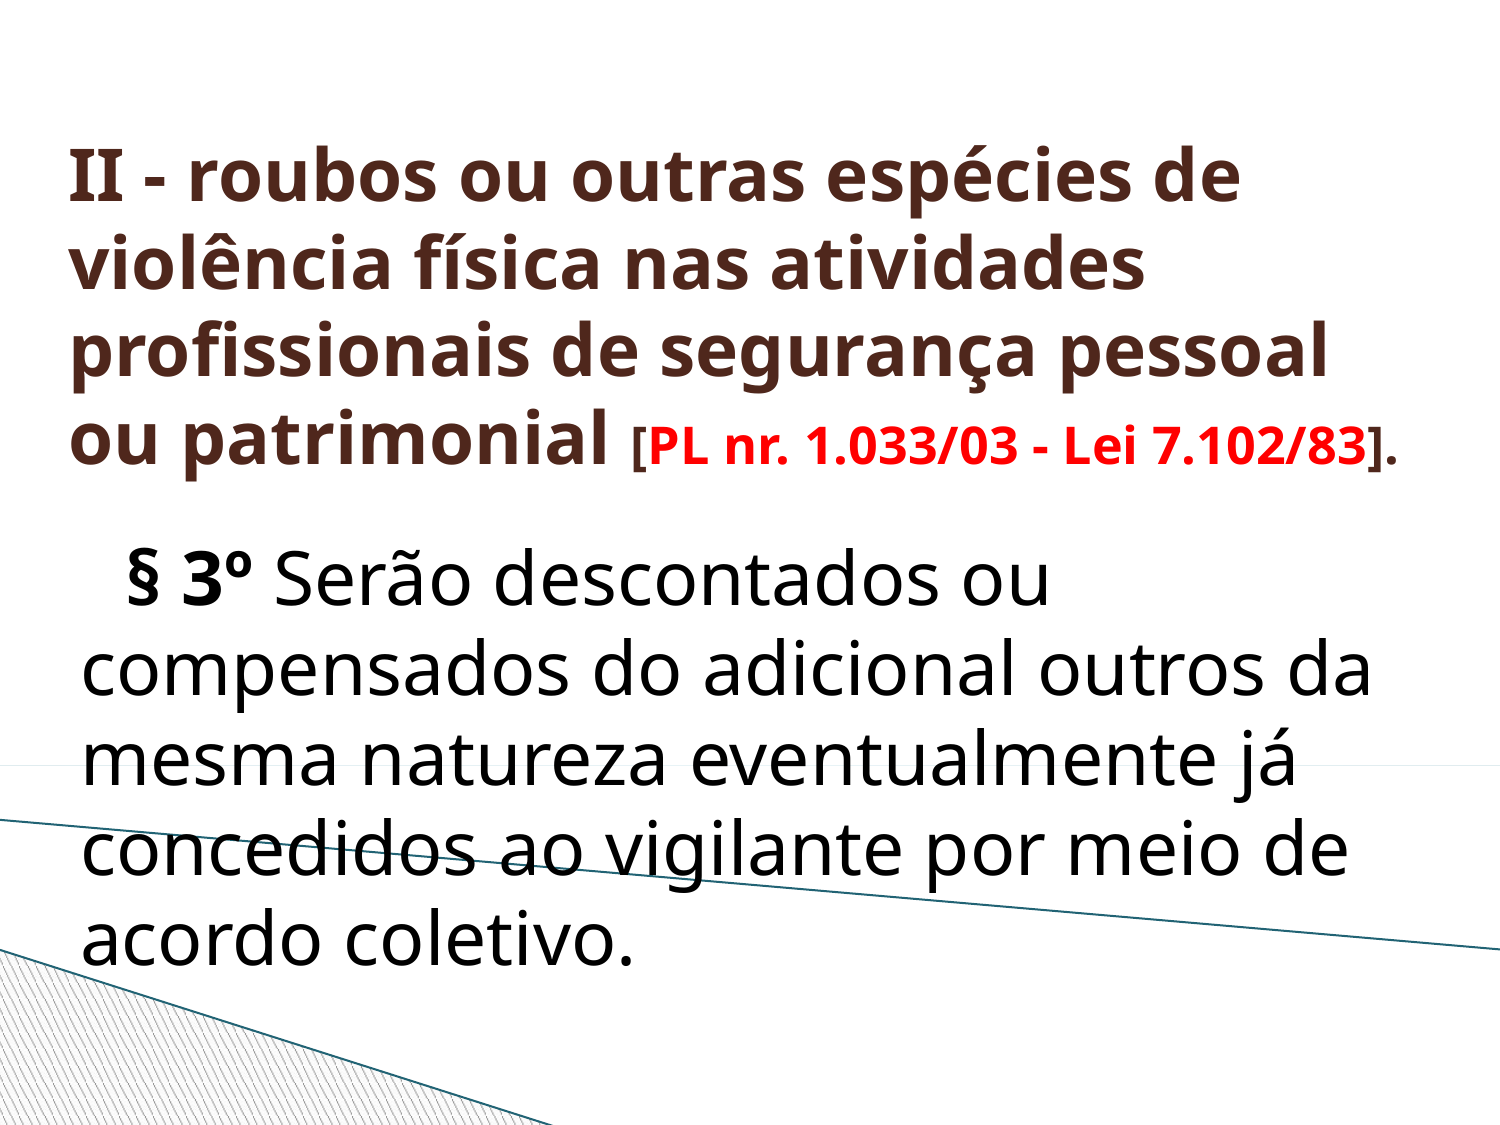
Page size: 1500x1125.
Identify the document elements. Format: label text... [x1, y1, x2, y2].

text_box § 3º Serão descontados ou compensados do adicional outros da mesma natureza eventualmente já concedidos ao vigilante por meio de acordo coletivo. [64, 515, 1436, 988]
picture [0, 952, 543, 1125]
title II - roubos ou outras espécies de violência física nas atividades profissionais de segurança pessoal ou patrimonial [PL nr. 1.033/03 - Lei 7.102/83]. [53, 113, 1436, 492]
